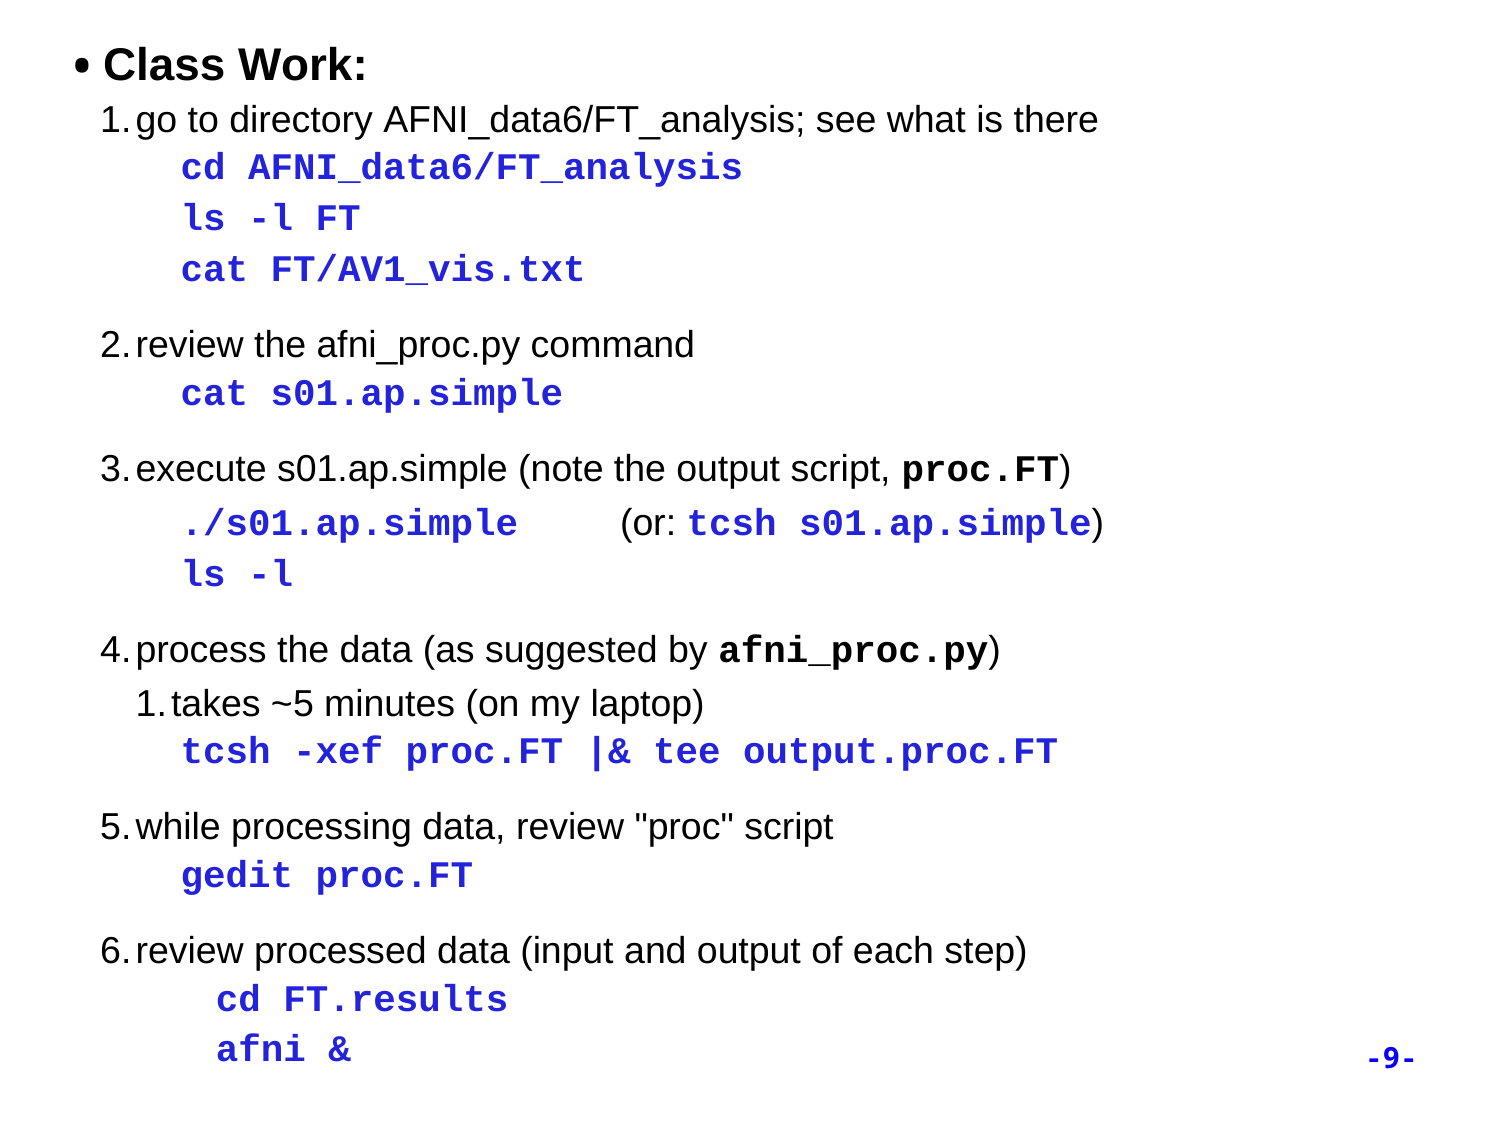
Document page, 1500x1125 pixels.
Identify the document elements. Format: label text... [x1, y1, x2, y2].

list Class Work: go to directory AFNI_data6/FT_analysis; see what is there cd AFNI_data6/FT_analysis ls -l FT cat FT/AV1_vis.txt review the afni_proc.py command cat s01.ap.simple execute s01.ap.simple (note the output script, proc.FT) ./s01.ap.simple (or: tcsh s01.ap.simple) ls -l process the data (as suggested by afni_proc.py) takes ~5 minutes (on my laptop) tcsh -xef proc.FT |& tee output.proc.FT while processing data, review "proc" script gedit proc.FT review processed data (input and output of each step) cd FT.results afni & [50, 31, 1463, 1088]
